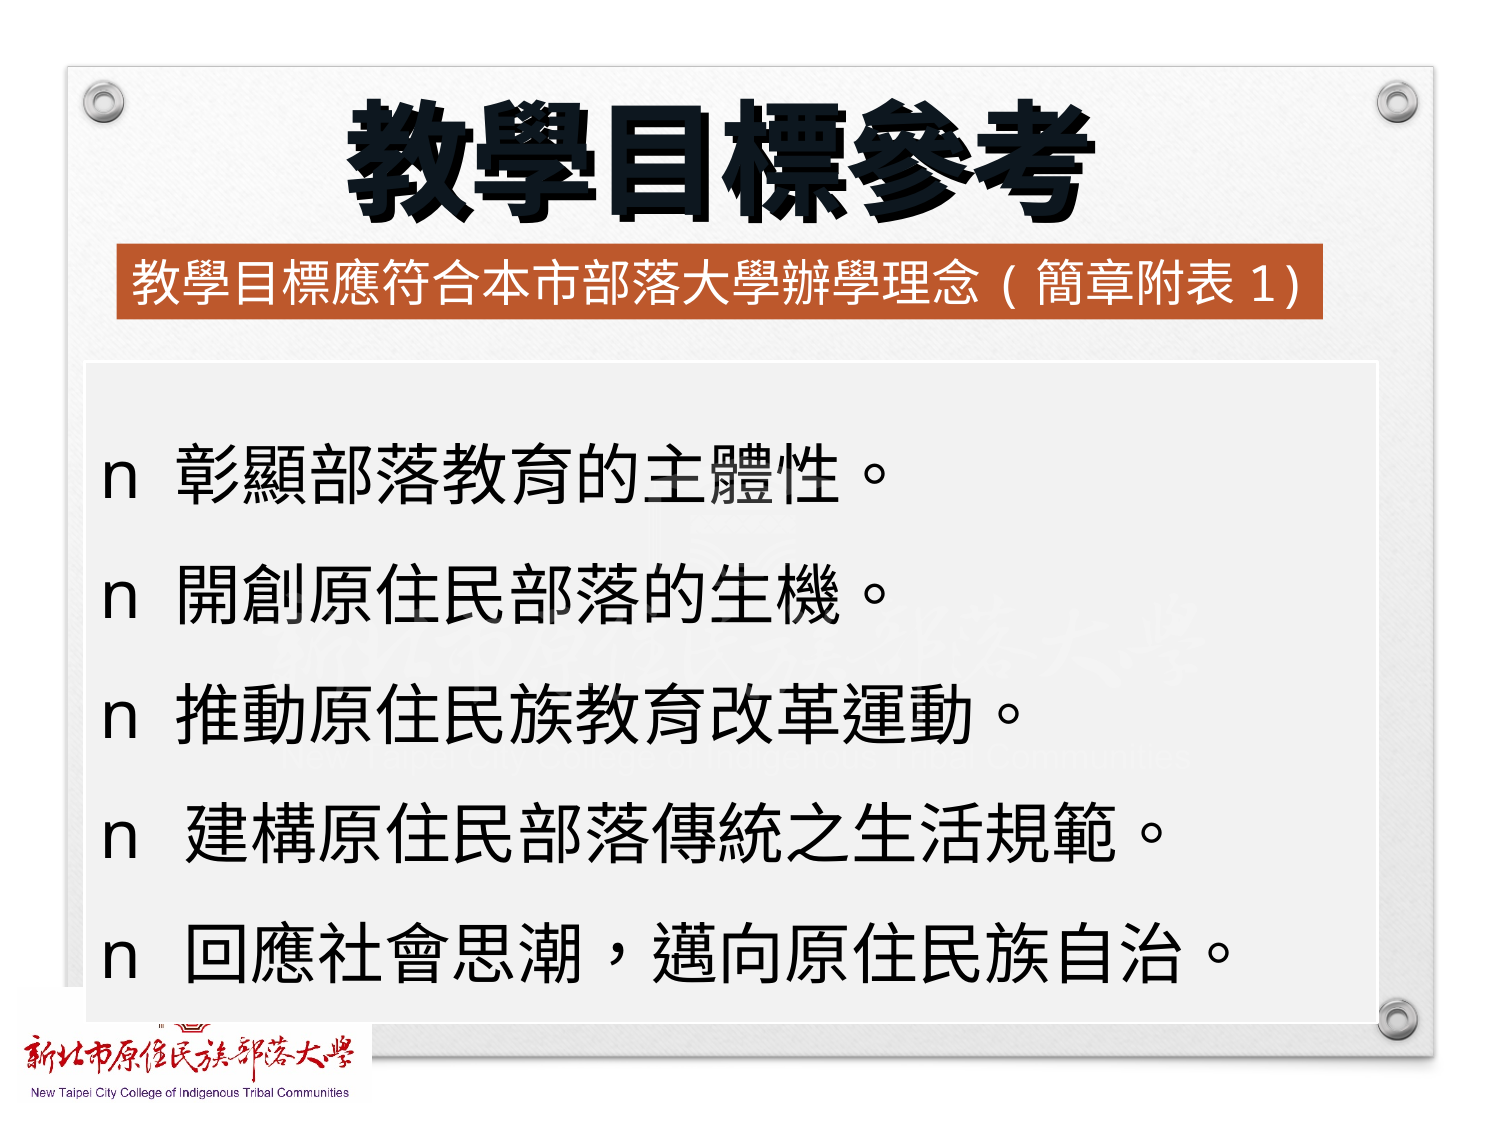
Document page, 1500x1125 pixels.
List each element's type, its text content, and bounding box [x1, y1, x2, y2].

picture [242, 456, 1258, 787]
text_box 彰顯部落教育的主體性。 開創原住民部落的生機。 推動原住民族教育改革運動。 建構原住民部落傳統之生活規範。 回應社會思潮，邁向原住民族自治。 [85, 362, 1377, 1023]
text_box 教學目標應符合本市部落大學辦學理念(簡章附表1) [123, 243, 1316, 320]
text_box 教學目標參考 [279, 101, 1160, 219]
